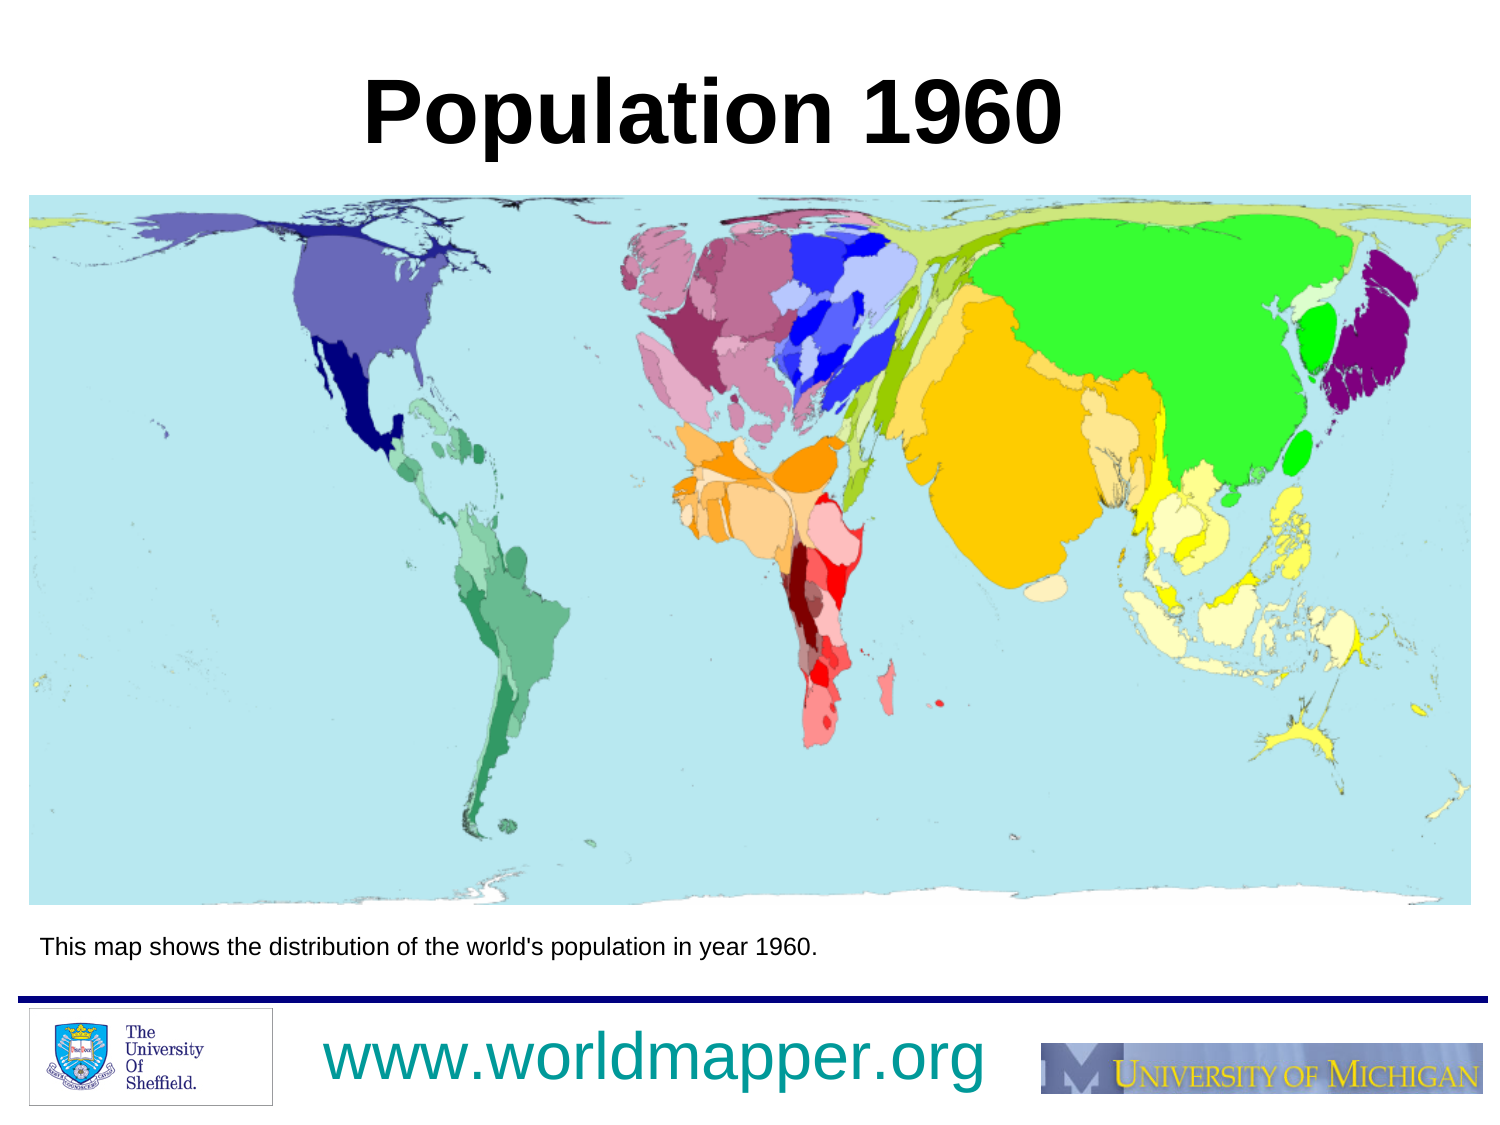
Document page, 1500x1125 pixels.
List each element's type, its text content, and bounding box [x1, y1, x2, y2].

picture [29, 1008, 273, 1106]
title Population 1960 [76, 42, 1352, 195]
picture [29, 195, 1471, 905]
text_box This map shows the distribution of the world's population in year 1960. [24, 925, 843, 969]
picture [1041, 1043, 1483, 1094]
